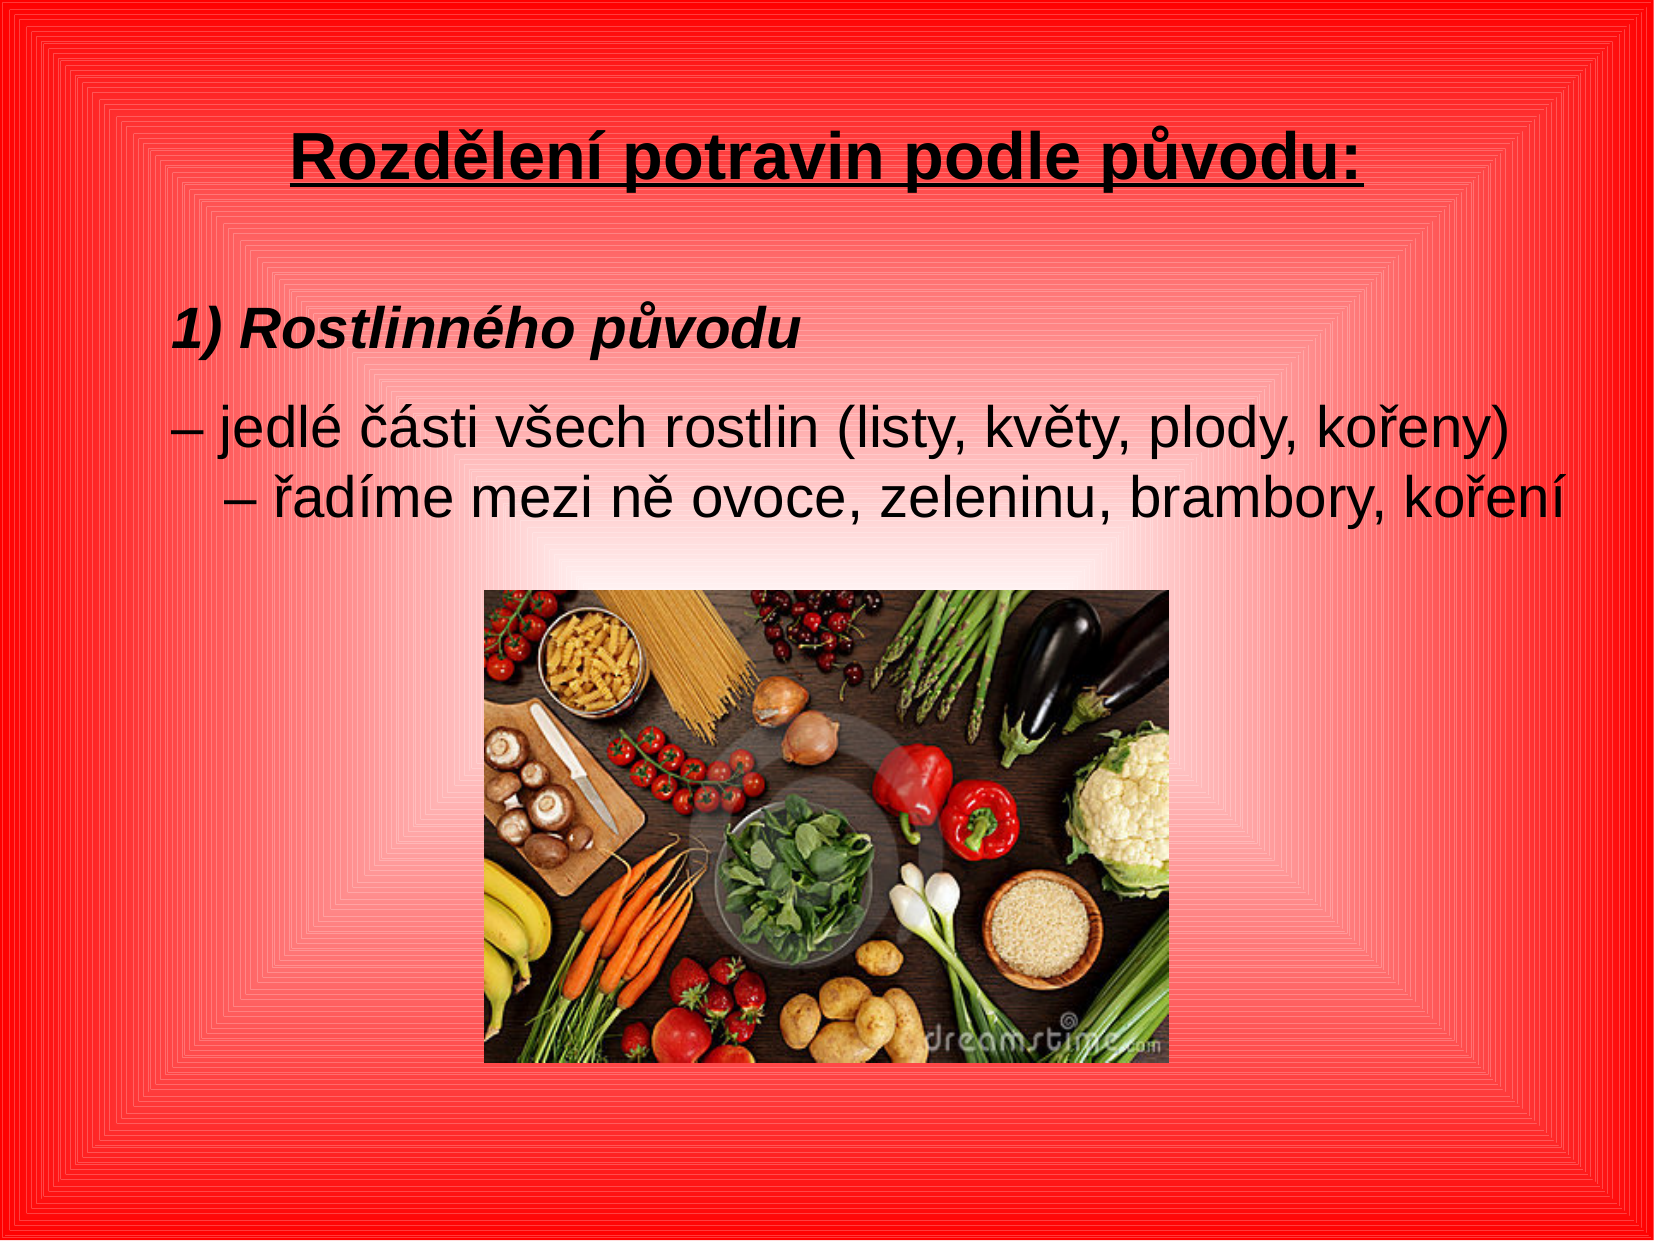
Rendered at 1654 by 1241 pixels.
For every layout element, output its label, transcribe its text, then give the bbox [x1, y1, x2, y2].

list 1) Rostlinného původu – jedlé části všech rostlin (listy, květy, plody, kořeny) – řadíme mezi ně ovoce, zeleninu, brambory, koření [82, 290, 1571, 1109]
title Rozdělení potravin podle původu: [82, 49, 1571, 257]
picture [484, 590, 1169, 1063]
